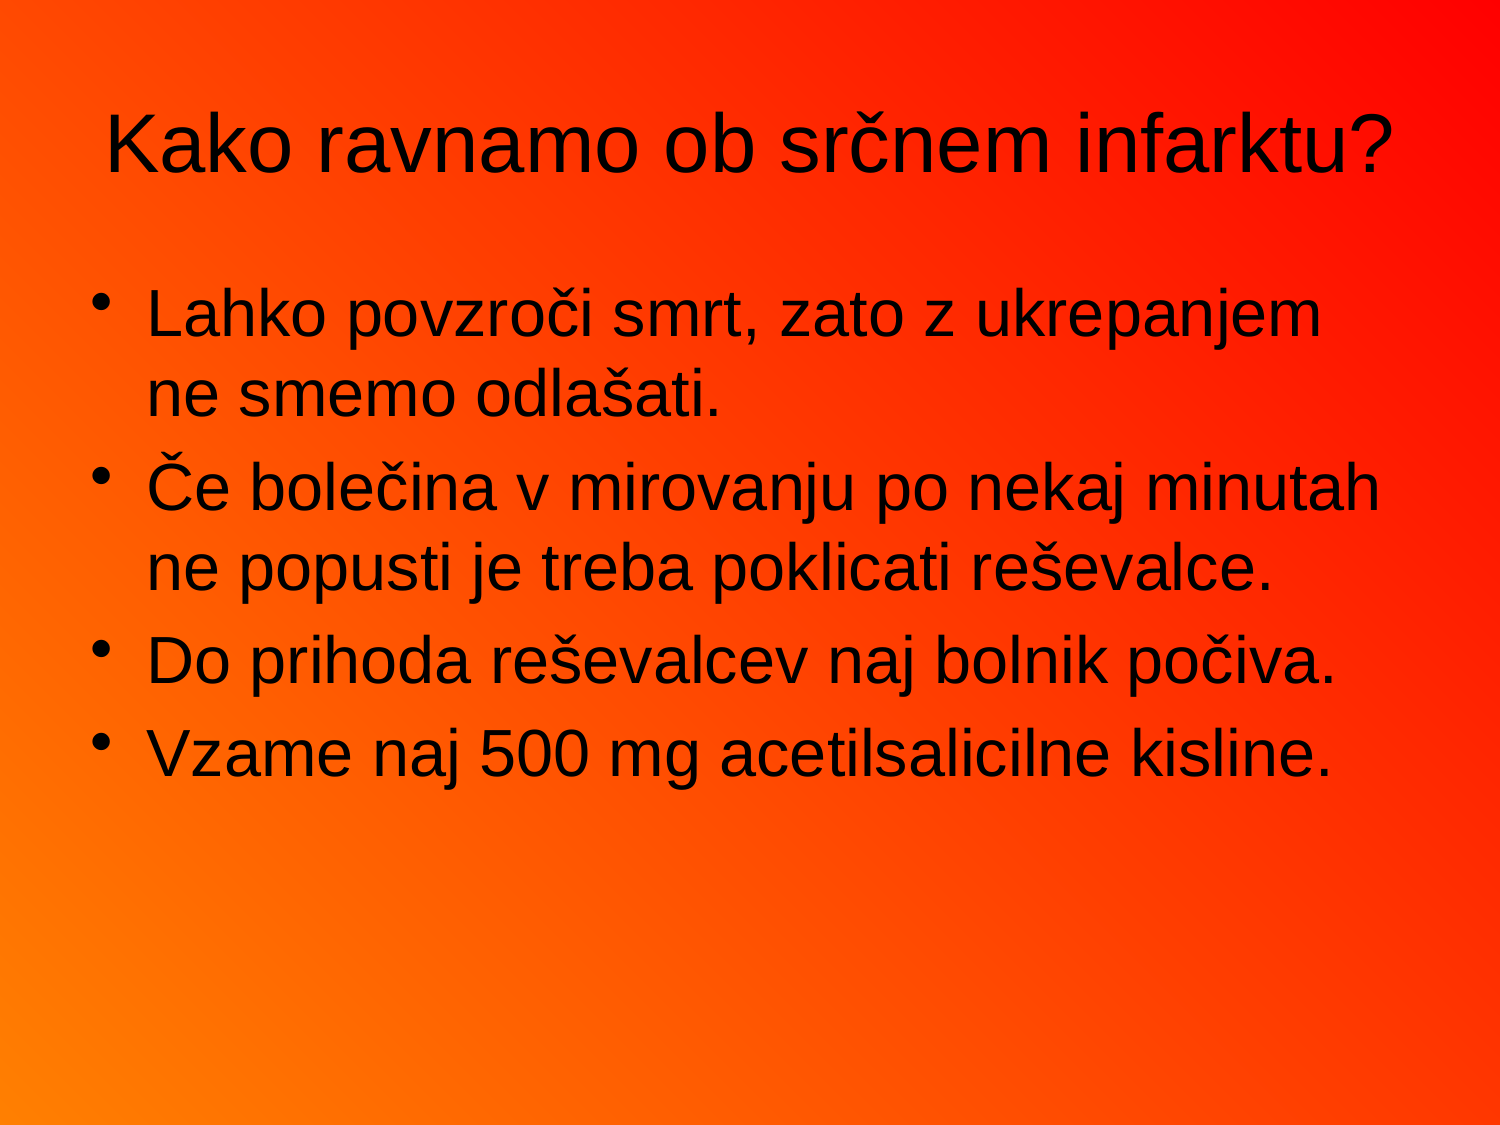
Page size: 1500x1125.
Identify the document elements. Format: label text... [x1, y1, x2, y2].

title Kako ravnamo ob srčnem infarktu? [75, 45, 1425, 233]
list Lahko povzroči smrt, zato z ukrepanjem ne smemo odlašati. Če bolečina v mirovanju po nekaj minutah ne popusti je treba poklicati reševalce. Do prihoda reševalcev naj bolnik počiva. Vzame naj 500 mg acetilsalicilne kisline. [75, 262, 1425, 1005]
